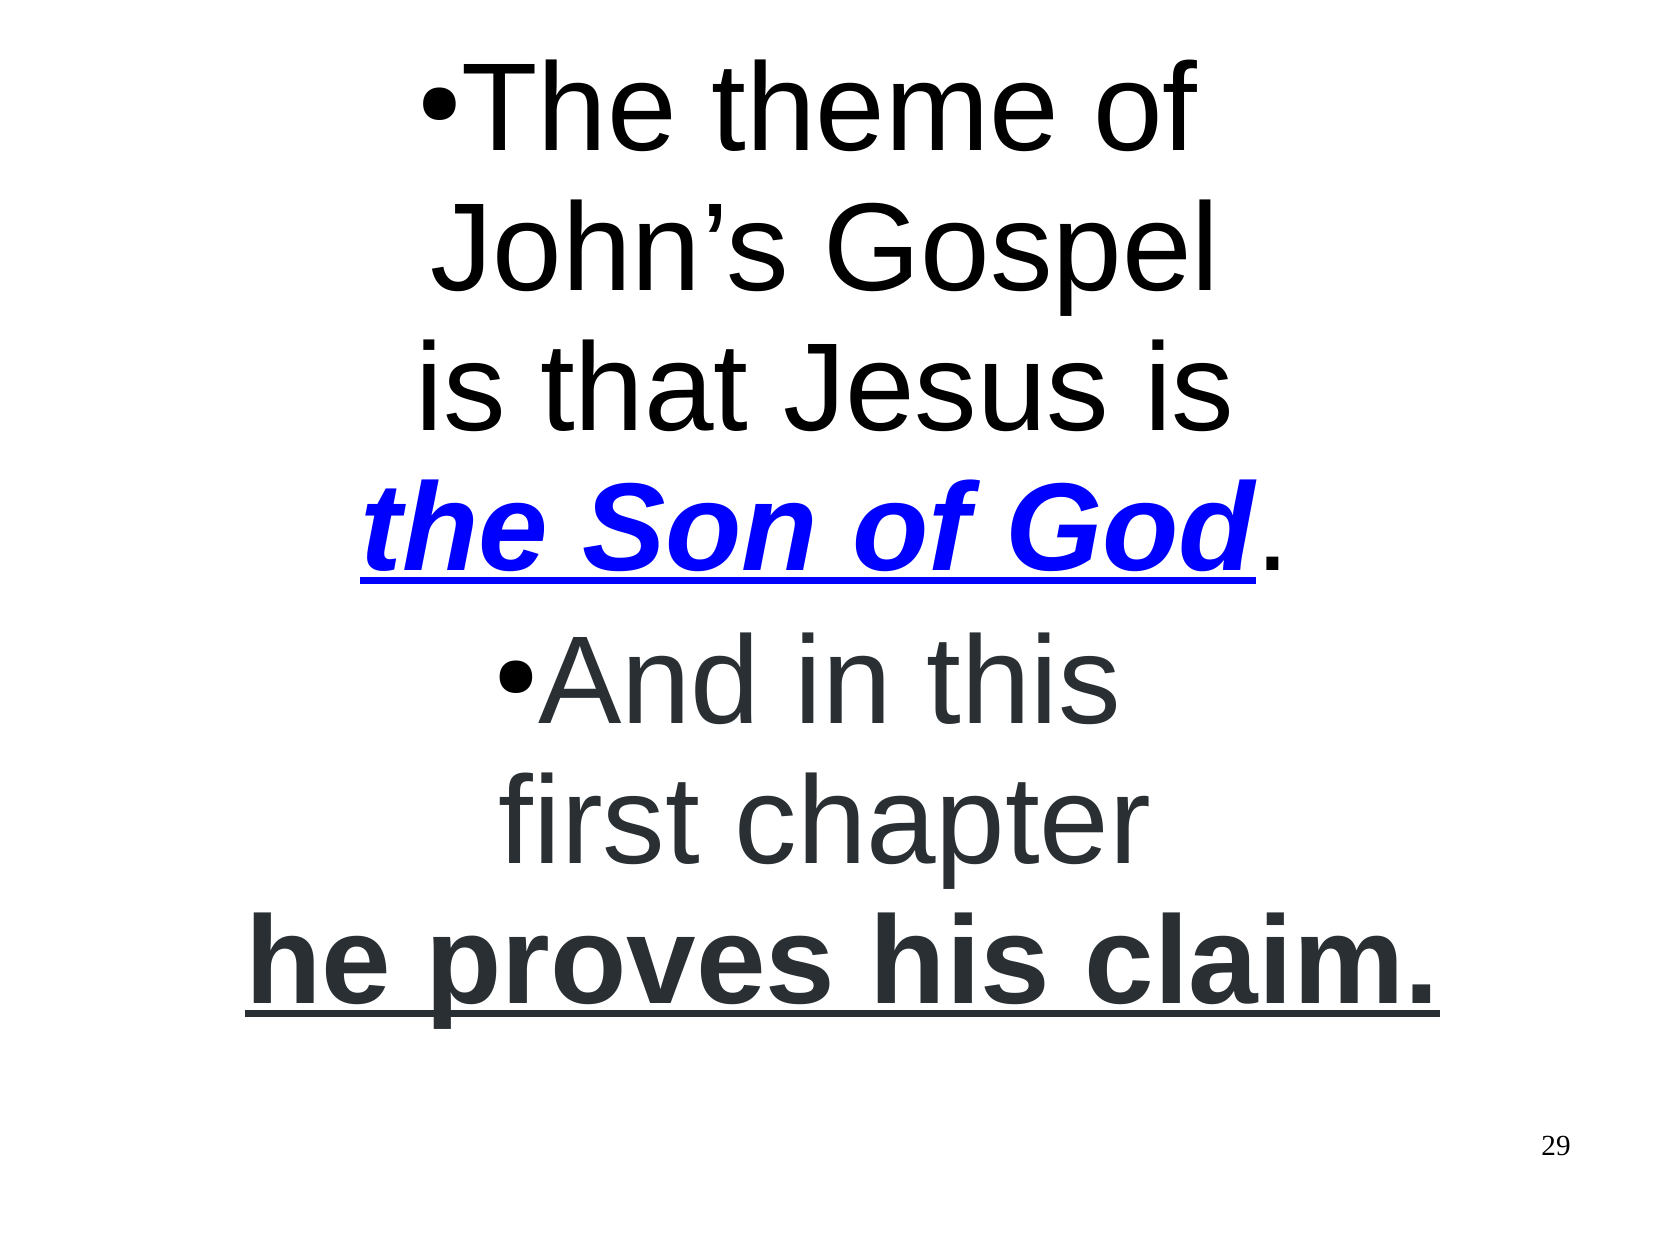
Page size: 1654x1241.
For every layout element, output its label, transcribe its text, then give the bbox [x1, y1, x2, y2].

list The theme of John’s Gospel is that Jesus is the Son of God. And in this first chapter he proves his claim. [37, 37, 1613, 1238]
